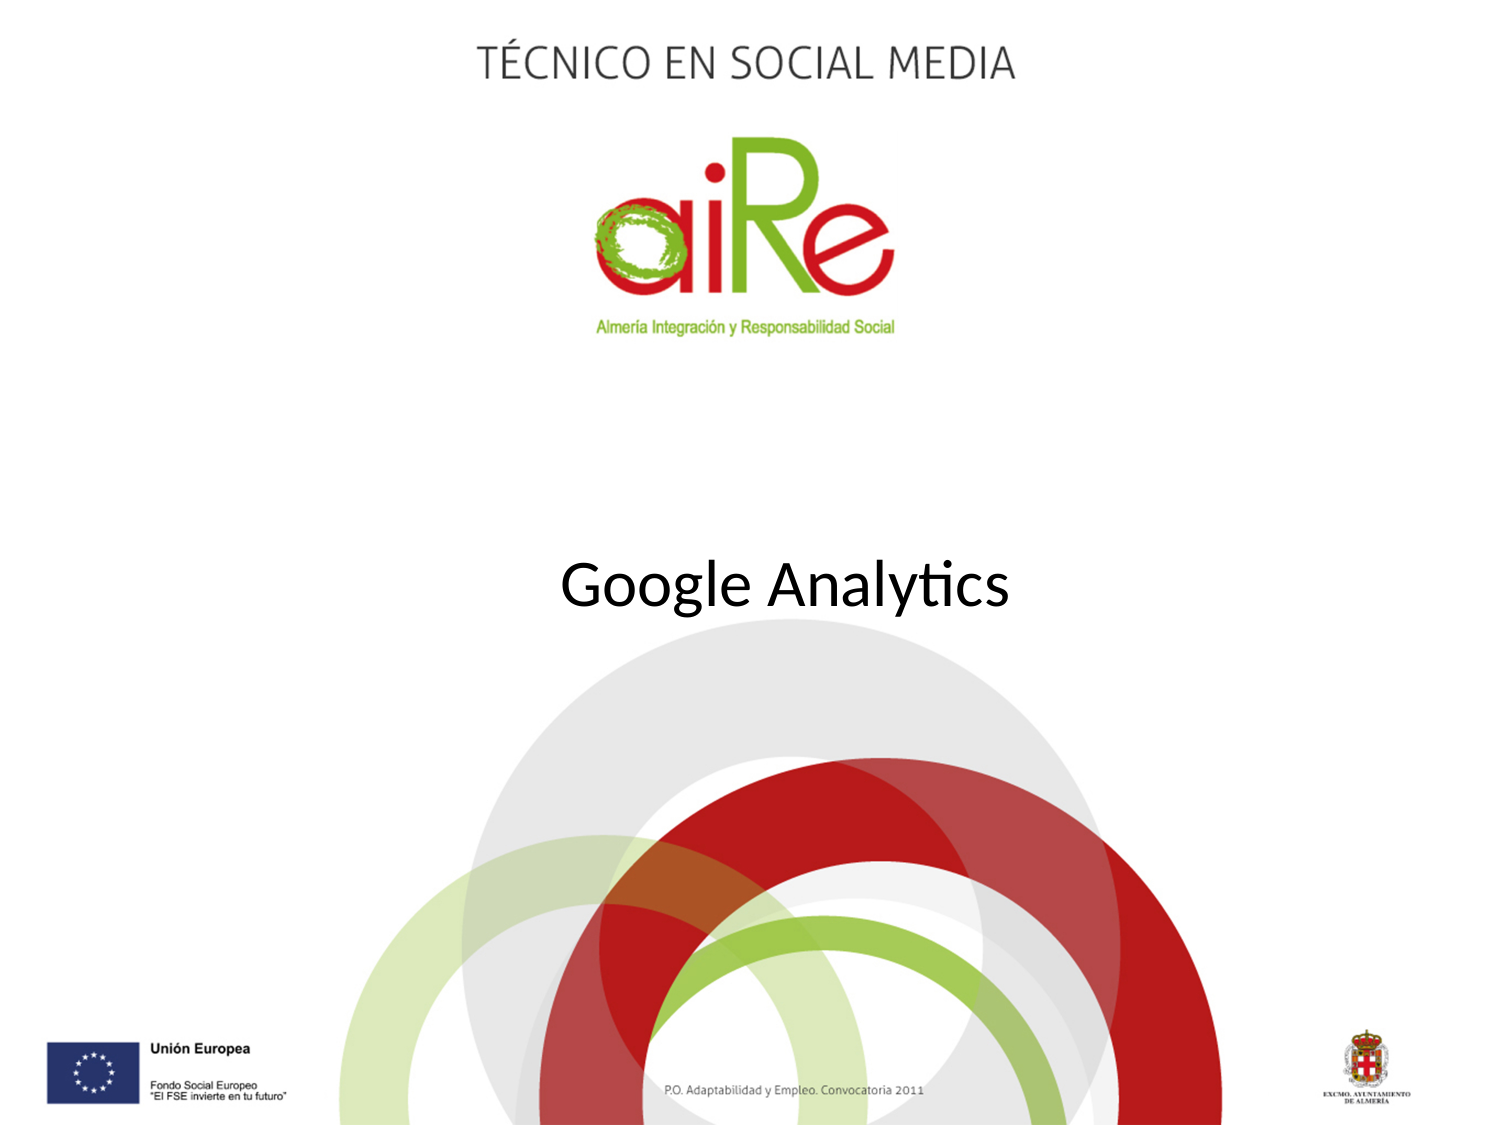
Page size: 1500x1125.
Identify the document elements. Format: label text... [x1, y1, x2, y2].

picture [0, 0, 1500, 1125]
list Google Analytics [75, 263, 1425, 916]
